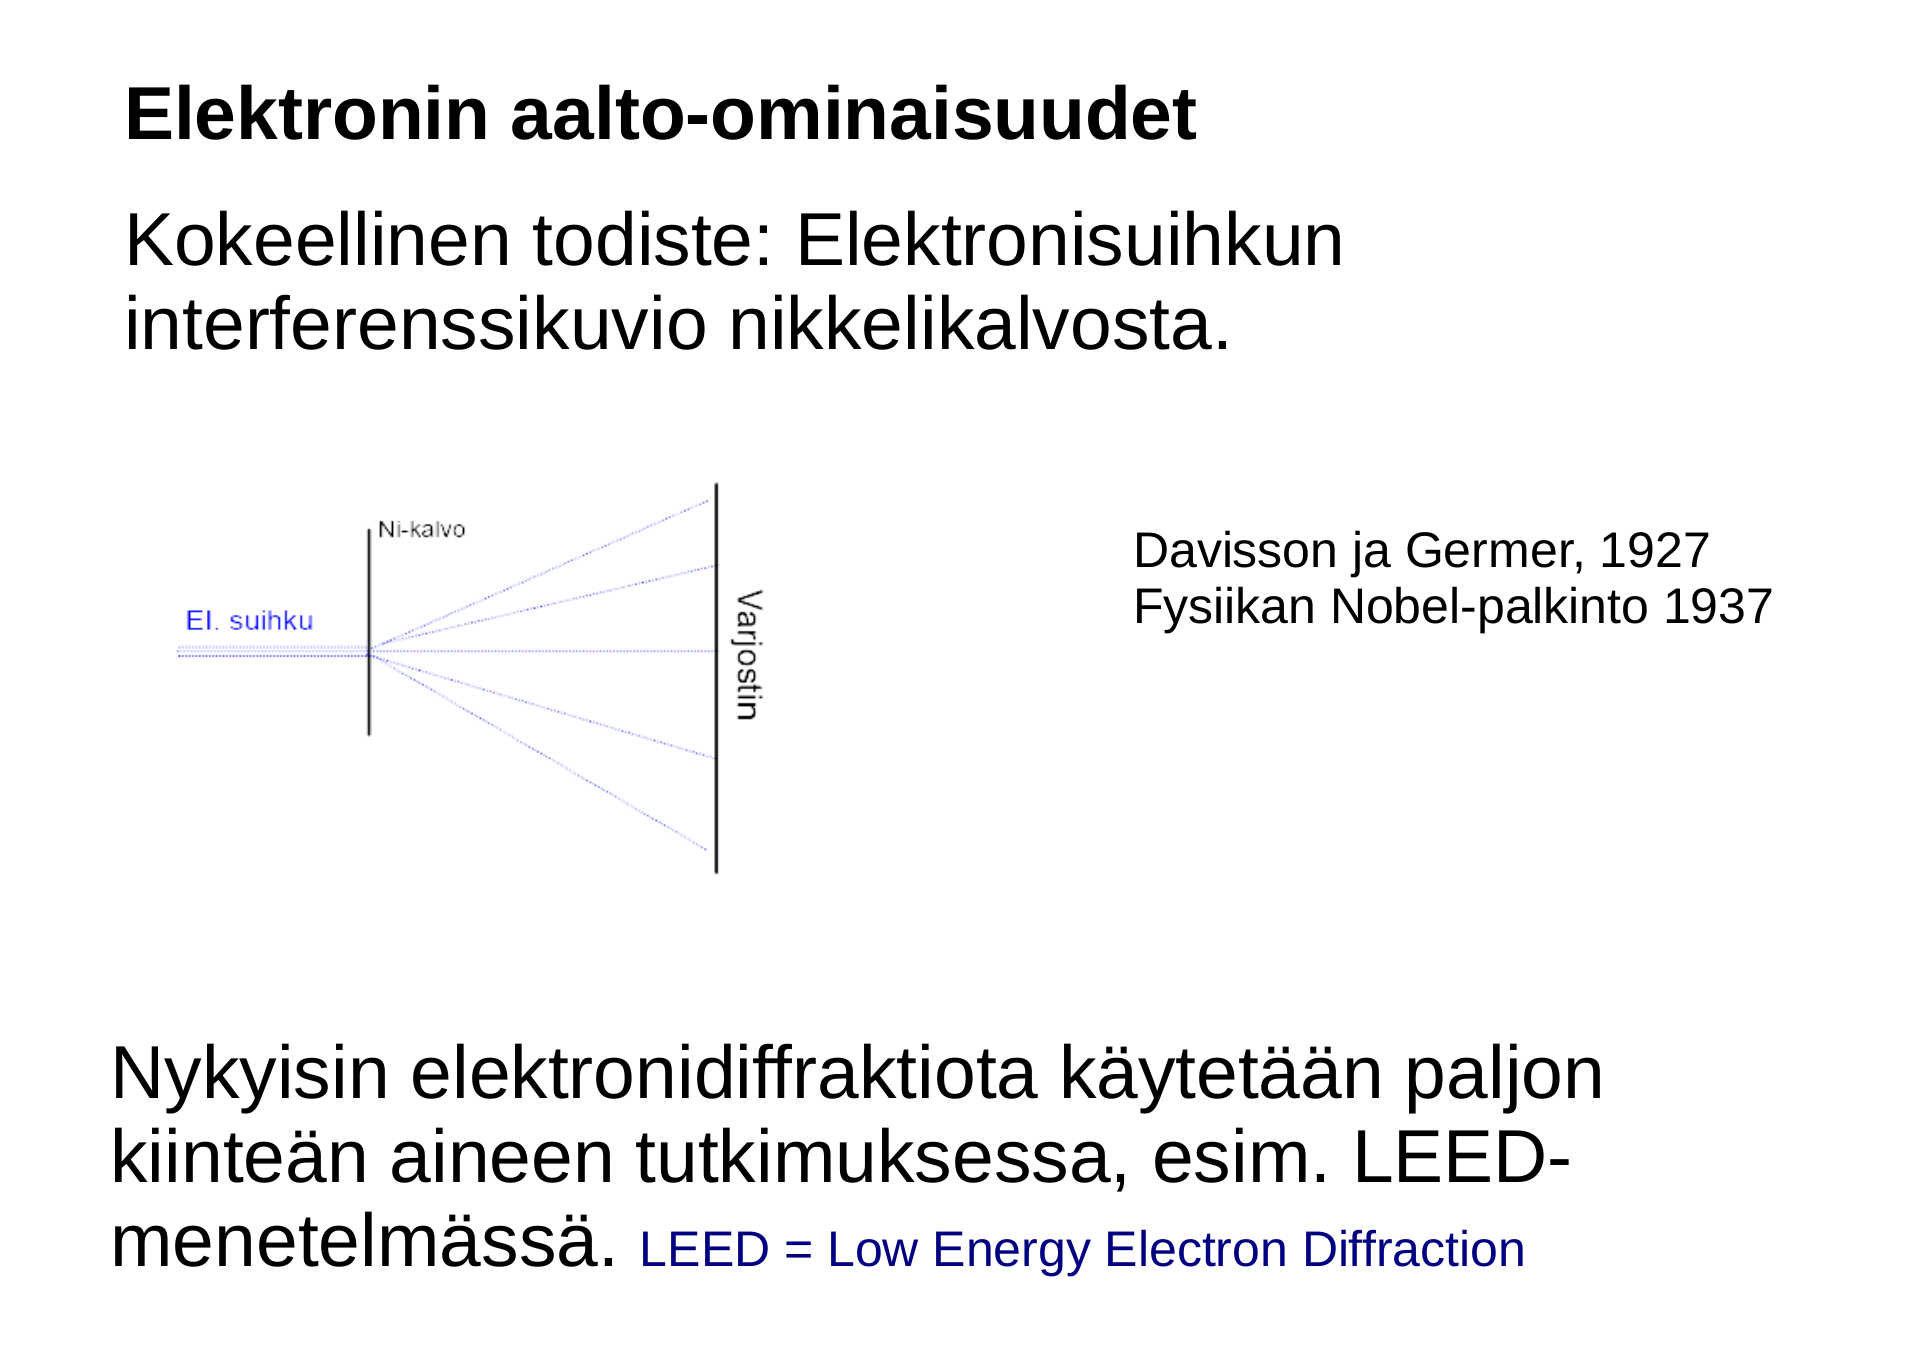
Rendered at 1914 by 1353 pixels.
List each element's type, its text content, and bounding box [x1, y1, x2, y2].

picture [135, 424, 862, 903]
text_box Davisson ja Germer, 1927 Fysiikan Nobel-palkinto 1937 [1118, 515, 1859, 836]
text_box Nykyisin elektronidiffraktiota käytetään paljon kiinteän aineen tutkimuksessa, esim. LEED-menetelmässä. LEED = Low Energy Electron Diffraction [95, 1022, 1899, 1314]
text_box Elektronin aalto-ominaisuudet Kokeellinen todiste: Elektronisuihkun interferenssikuvio nikkelikalvosta. [109, 64, 1736, 539]
